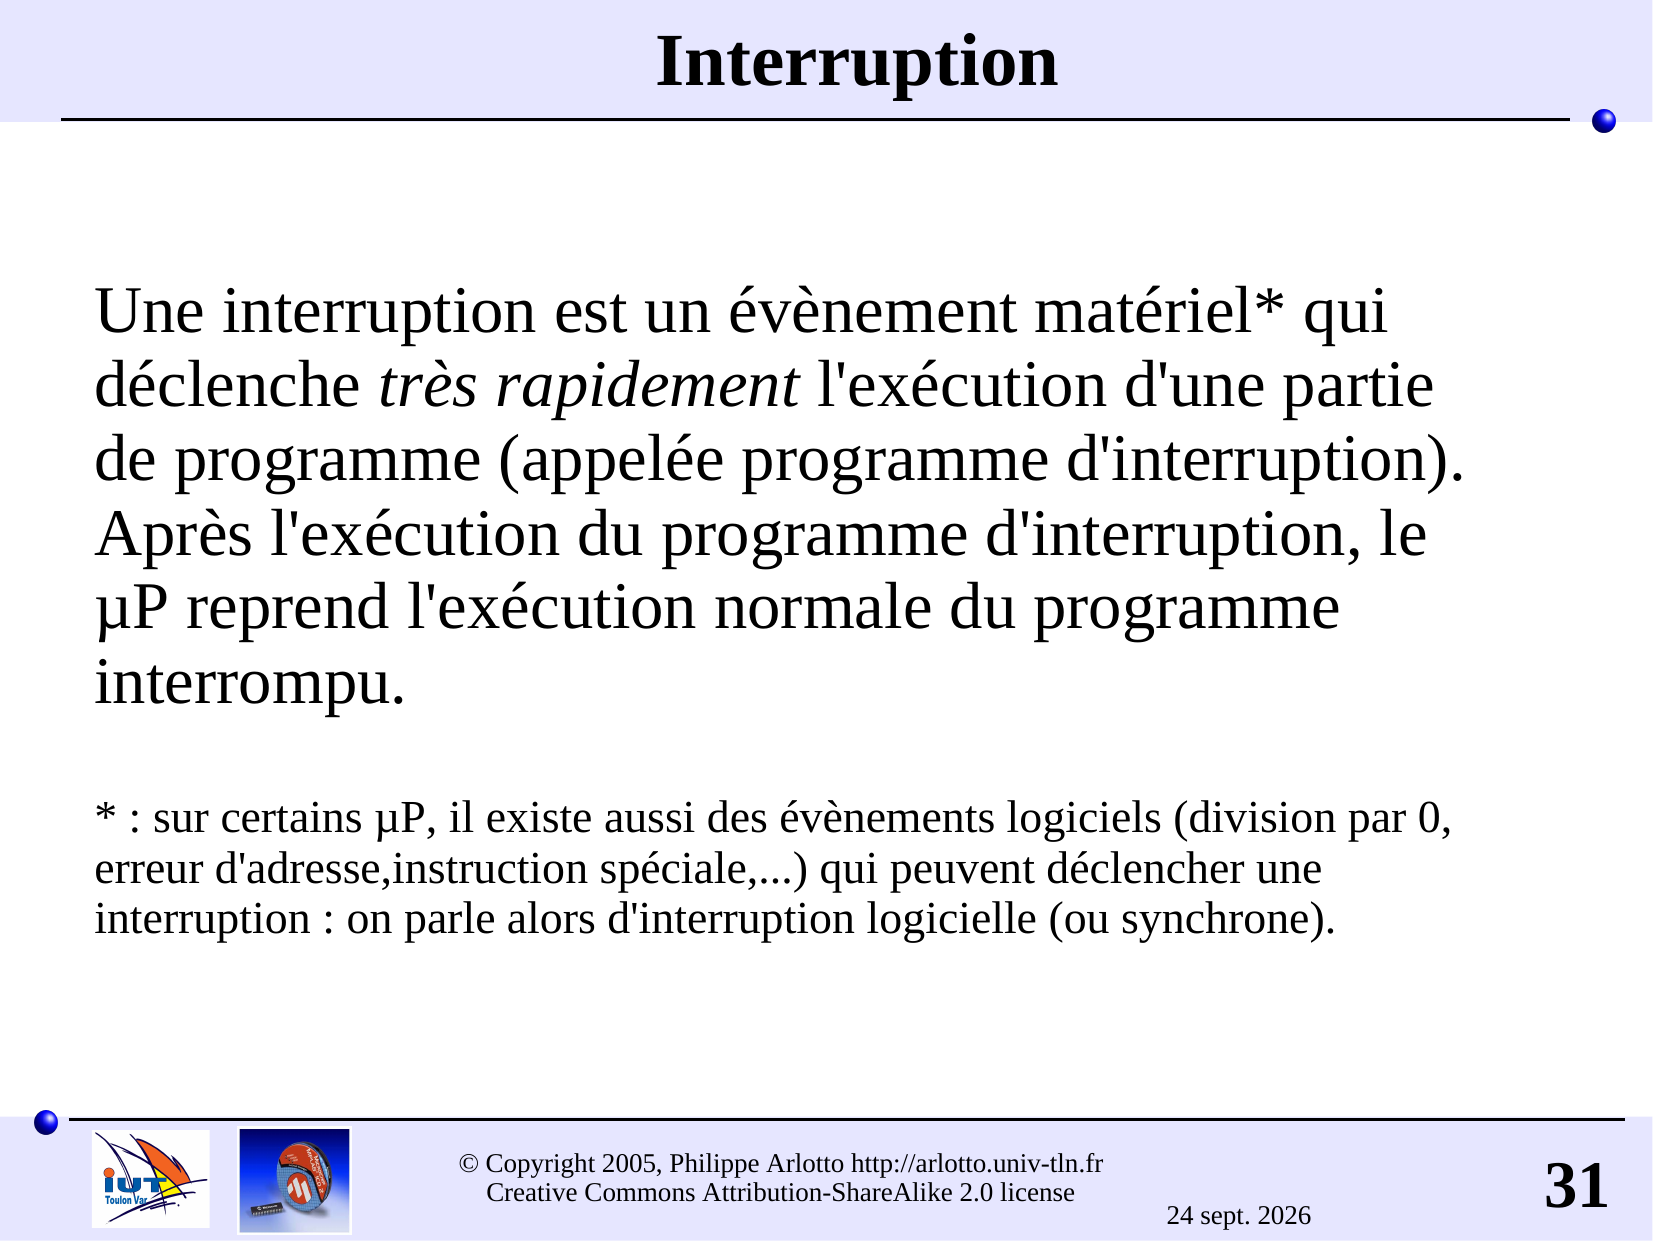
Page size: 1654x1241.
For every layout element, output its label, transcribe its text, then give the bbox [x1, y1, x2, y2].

picture [237, 1126, 352, 1235]
text_box Une interruption est un évènement matériel* qui déclenche très rapidement l'exécution d'une partie de programme (appelée programme d'interruption). Après l'exécution du programme d'interruption, le µP reprend l'exécution normale du programme interrompu. * : sur certains µP, il existe aussi des évènements logiciels (division par 0, erreur d'adresse,instruction spéciale,...) qui peuvent déclencher une interruption : on parle alors d'interruption logicielle (ou synchrone). [94, 183, 1506, 1034]
title Interruption [95, 11, 1585, 110]
